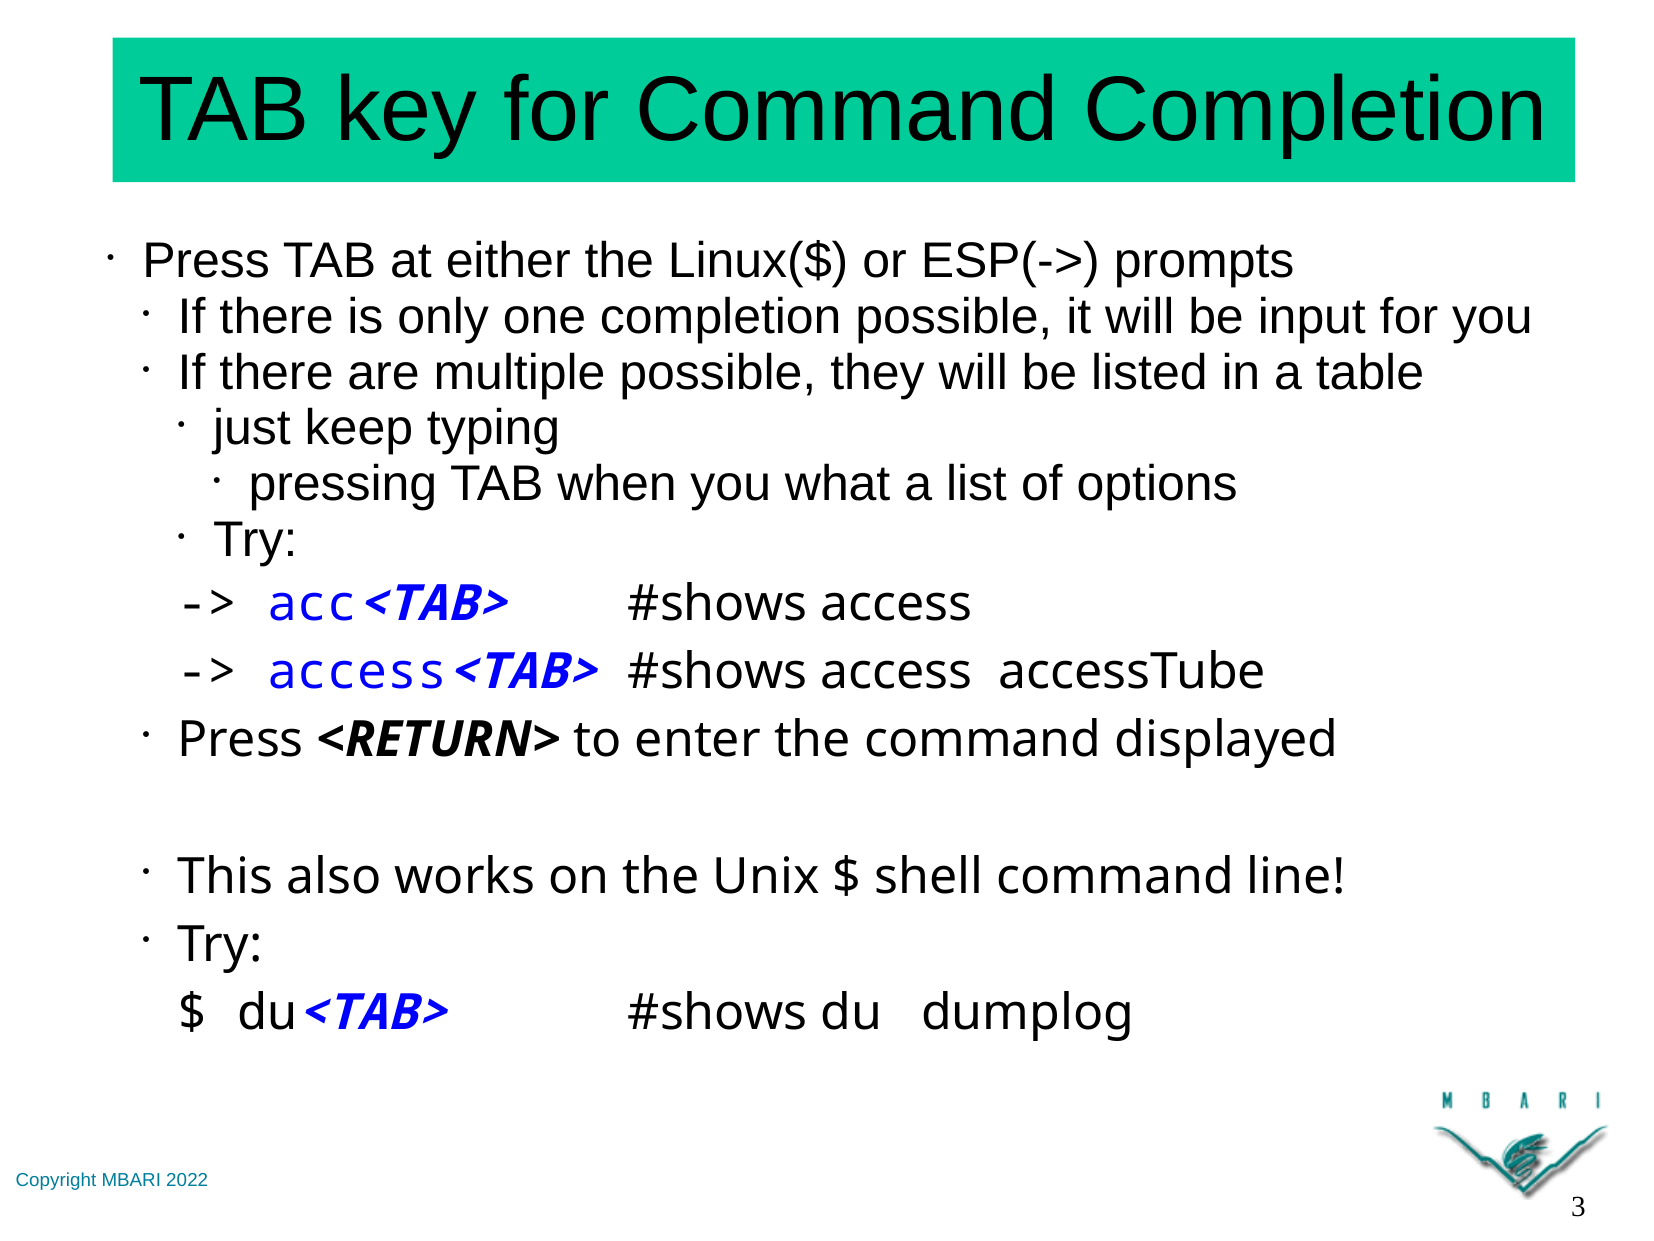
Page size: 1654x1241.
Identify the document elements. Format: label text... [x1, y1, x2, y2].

title TAB key for Command Completion [112, 37, 1576, 183]
picture [1426, 1126, 1613, 1200]
text_box Press TAB at either the Linux($) or ESP(->) prompts If there is only one completion possible, it will be input for you If there are multiple possible, they will be listed in a table just keep typing pressing TAB when you what a list of options Try: -> acc<TAB> #shows access -> access<TAB> #shows access accessTube Press <RETURN> to enter the command displayed This also works on the Unix $ shell command line! Try: $ du<TAB> #shows du dumplog [56, 225, 1613, 1126]
